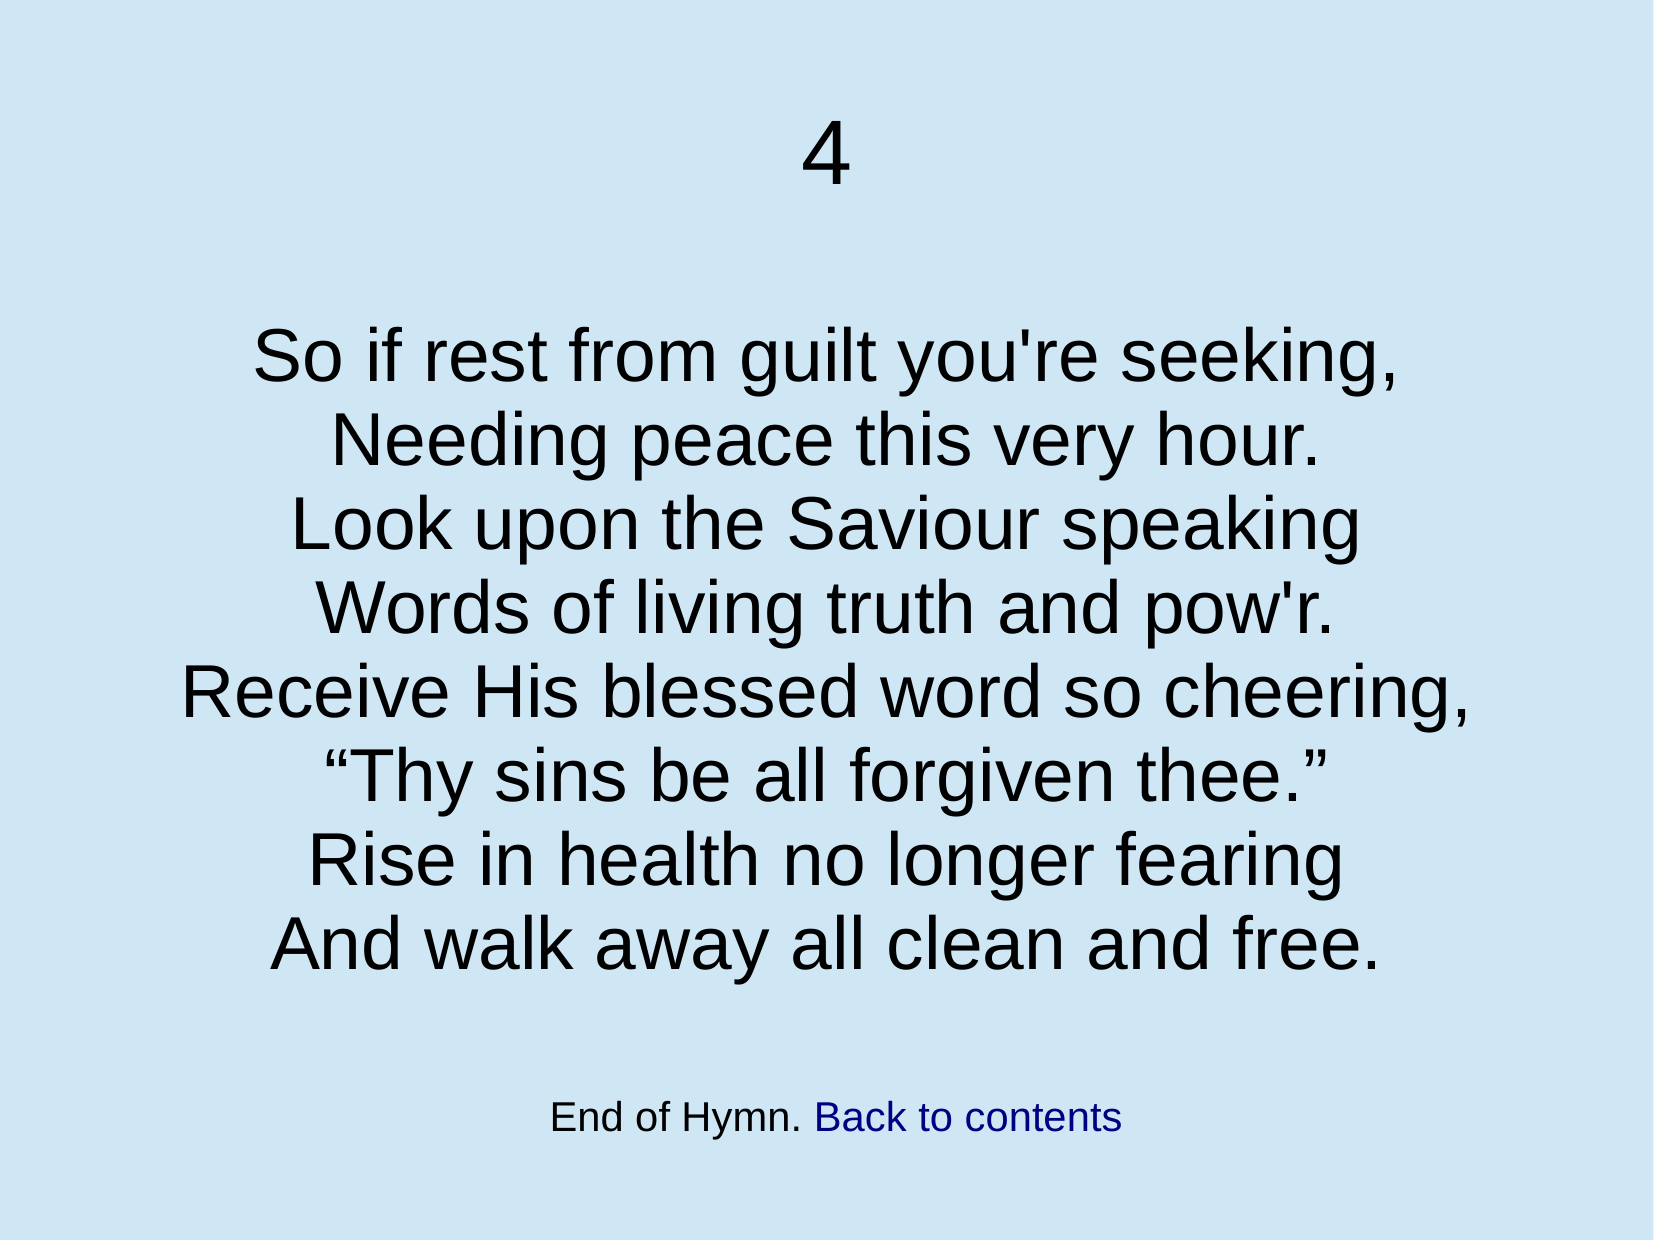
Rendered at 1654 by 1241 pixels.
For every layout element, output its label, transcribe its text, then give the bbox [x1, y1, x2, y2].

text_box End of Hymn. Back to contents [82, 1070, 1571, 1146]
subtitle So if rest from guilt you're seeking, Needing peace this very hour. Look upon the Saviour speaking Words of living truth and pow'r. Receive His blessed word so cheering, “Thy sins be all forgiven thee.” Rise in health no longer fearing And walk away all clean and free. [82, 290, 1571, 1010]
title 4 [82, 49, 1571, 257]
